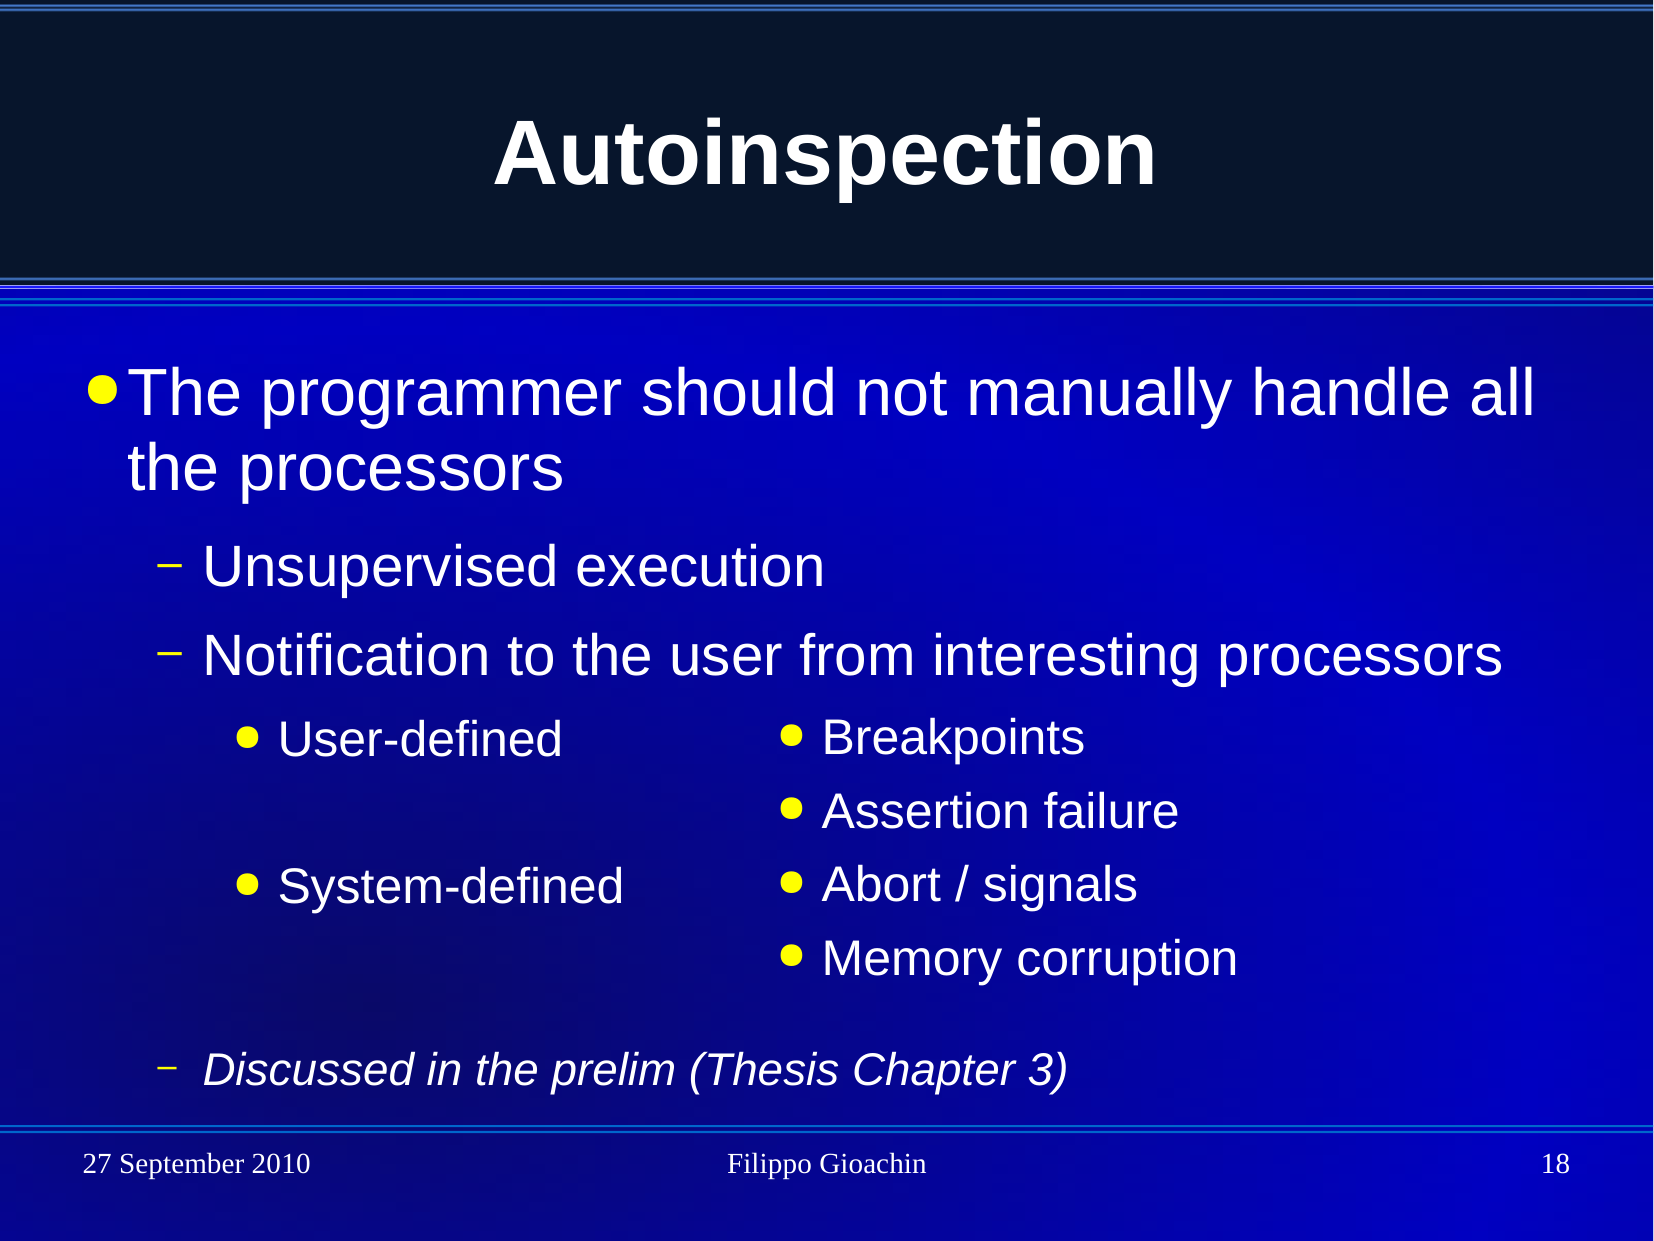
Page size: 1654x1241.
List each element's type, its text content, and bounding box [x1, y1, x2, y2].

picture [0, 307, 1654, 1125]
picture [852, 1160, 859, 1172]
picture [0, 0, 1654, 285]
list The programmer should not manually handle all the processors Unsupervised execution Notification to the user from interesting processors User-defined System-defined Discussed in the prelim (Thesis Chapter 3) [82, 355, 1571, 1160]
picture [270, 1160, 277, 1172]
picture [787, 1161, 793, 1172]
list Breakpoints Assertion failure Abort / signals Memory corruption [626, 605, 1276, 1092]
picture [0, 1134, 1654, 1241]
picture [210, 1161, 217, 1172]
picture [153, 1161, 159, 1172]
picture [0, 289, 1654, 298]
picture [300, 1160, 307, 1172]
picture [801, 1160, 808, 1172]
picture [1559, 1164, 1566, 1172]
picture [772, 1161, 778, 1172]
title Autoinspection [82, 49, 1571, 257]
